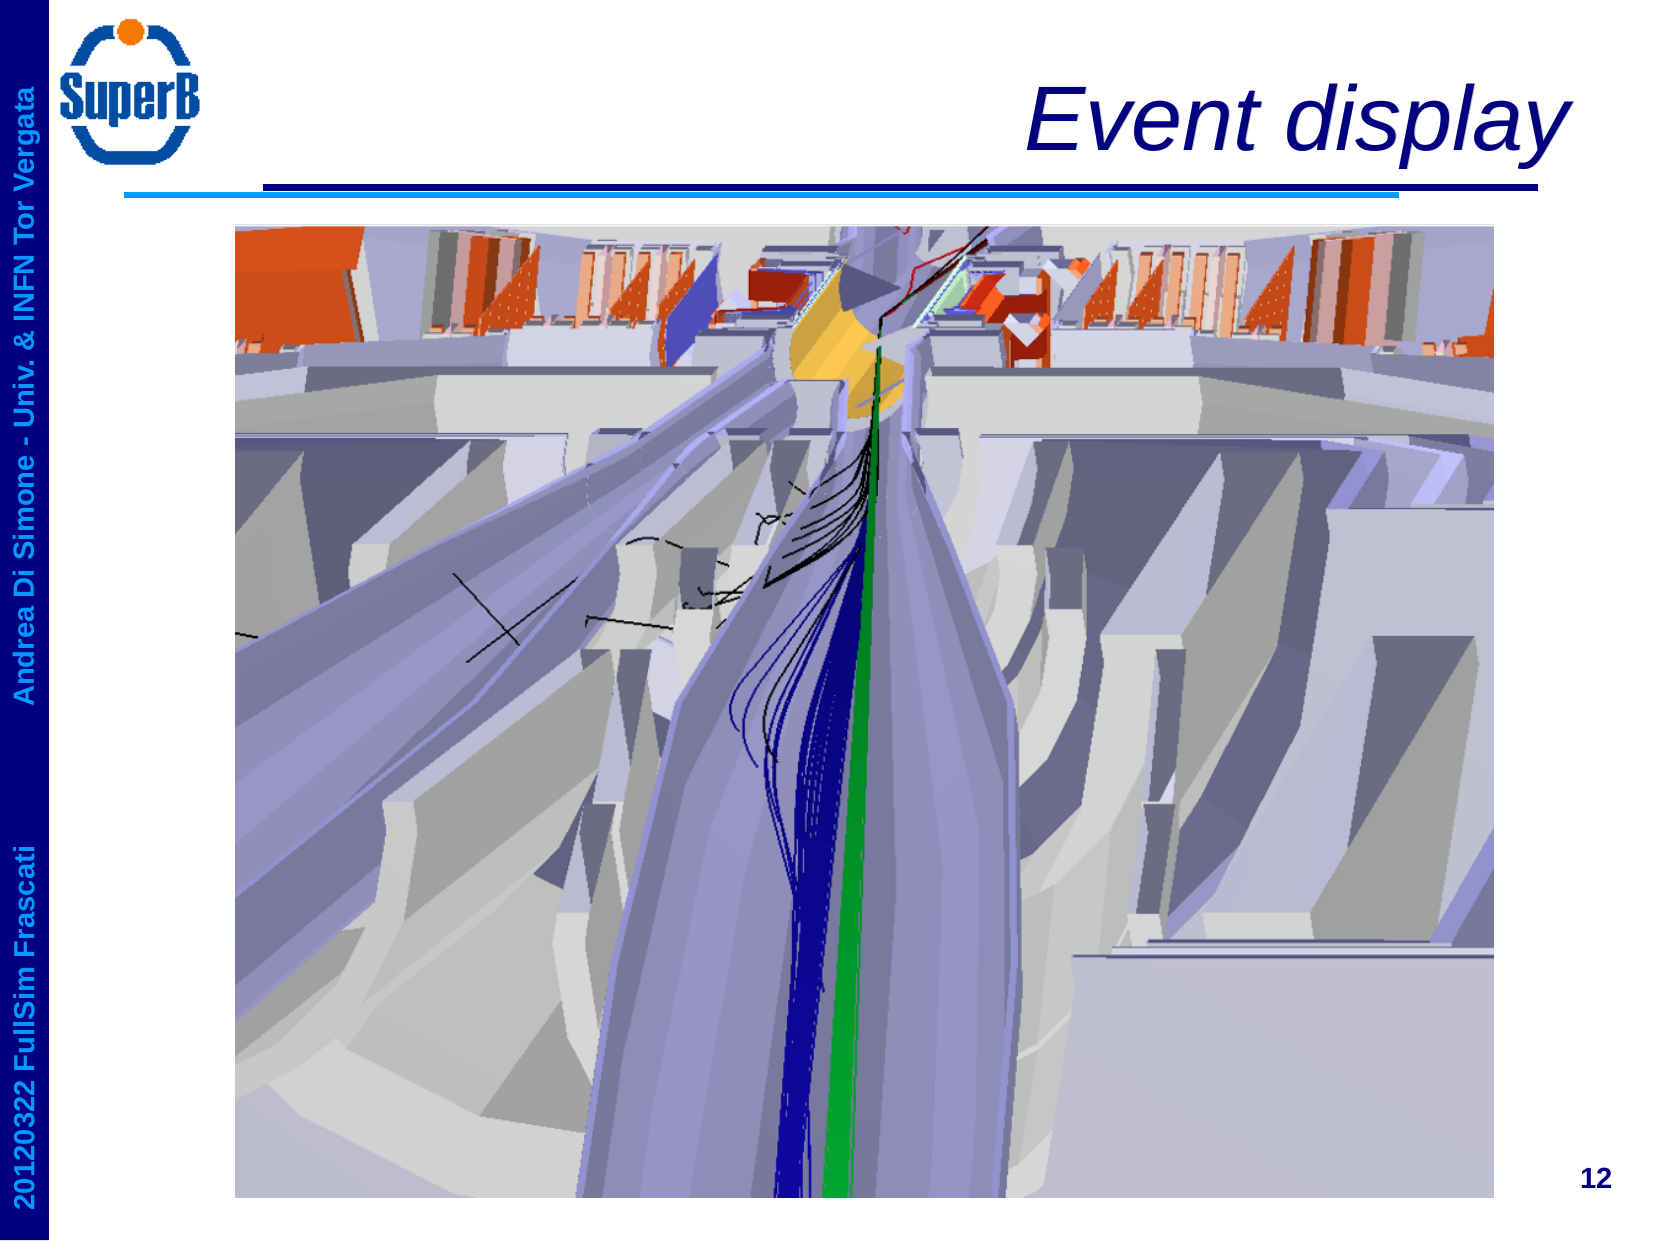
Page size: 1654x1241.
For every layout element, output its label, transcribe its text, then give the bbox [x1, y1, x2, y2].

picture [235, 224, 1494, 1198]
picture [51, 16, 208, 170]
title Event display [82, 49, 1571, 188]
